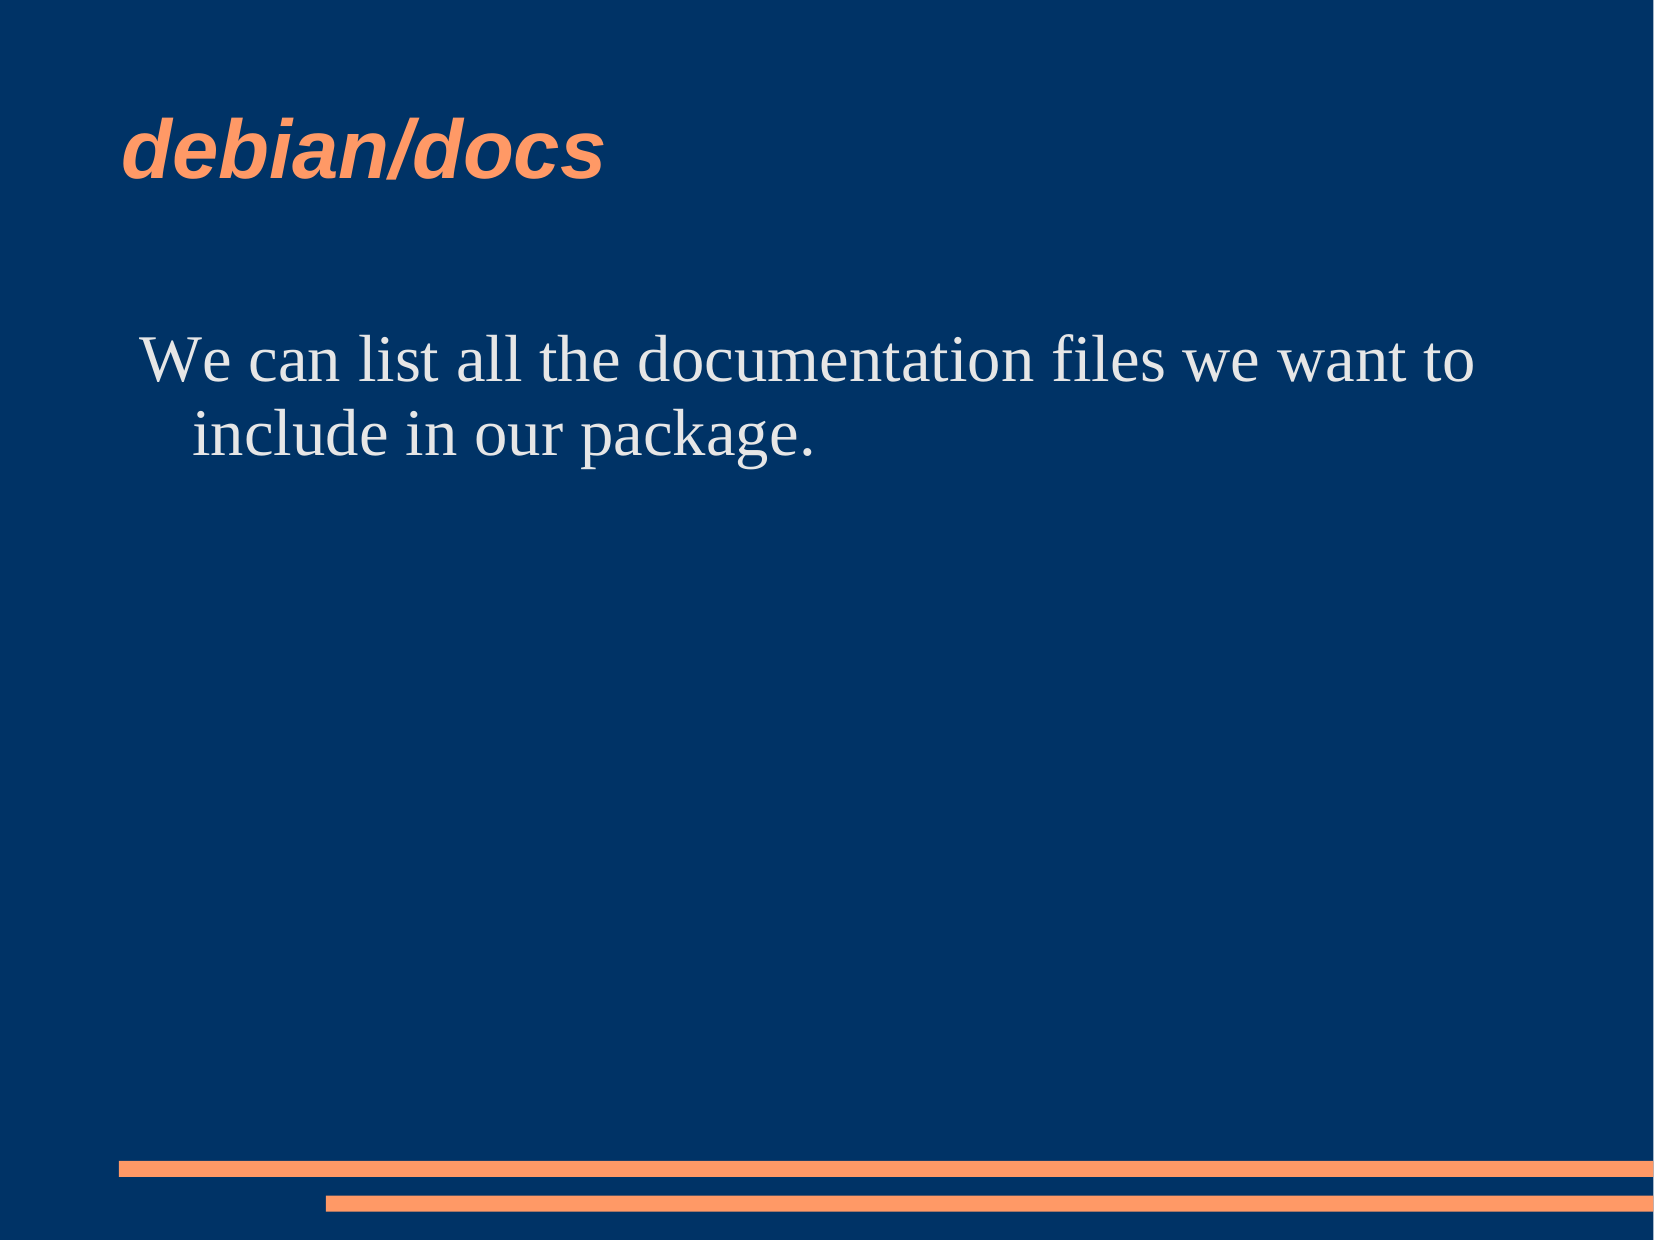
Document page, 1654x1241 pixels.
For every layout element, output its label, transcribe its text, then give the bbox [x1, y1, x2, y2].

title debian/docs [121, 53, 1534, 247]
list We can list all the documentation files we want to include in our package. [121, 322, 1561, 1118]
